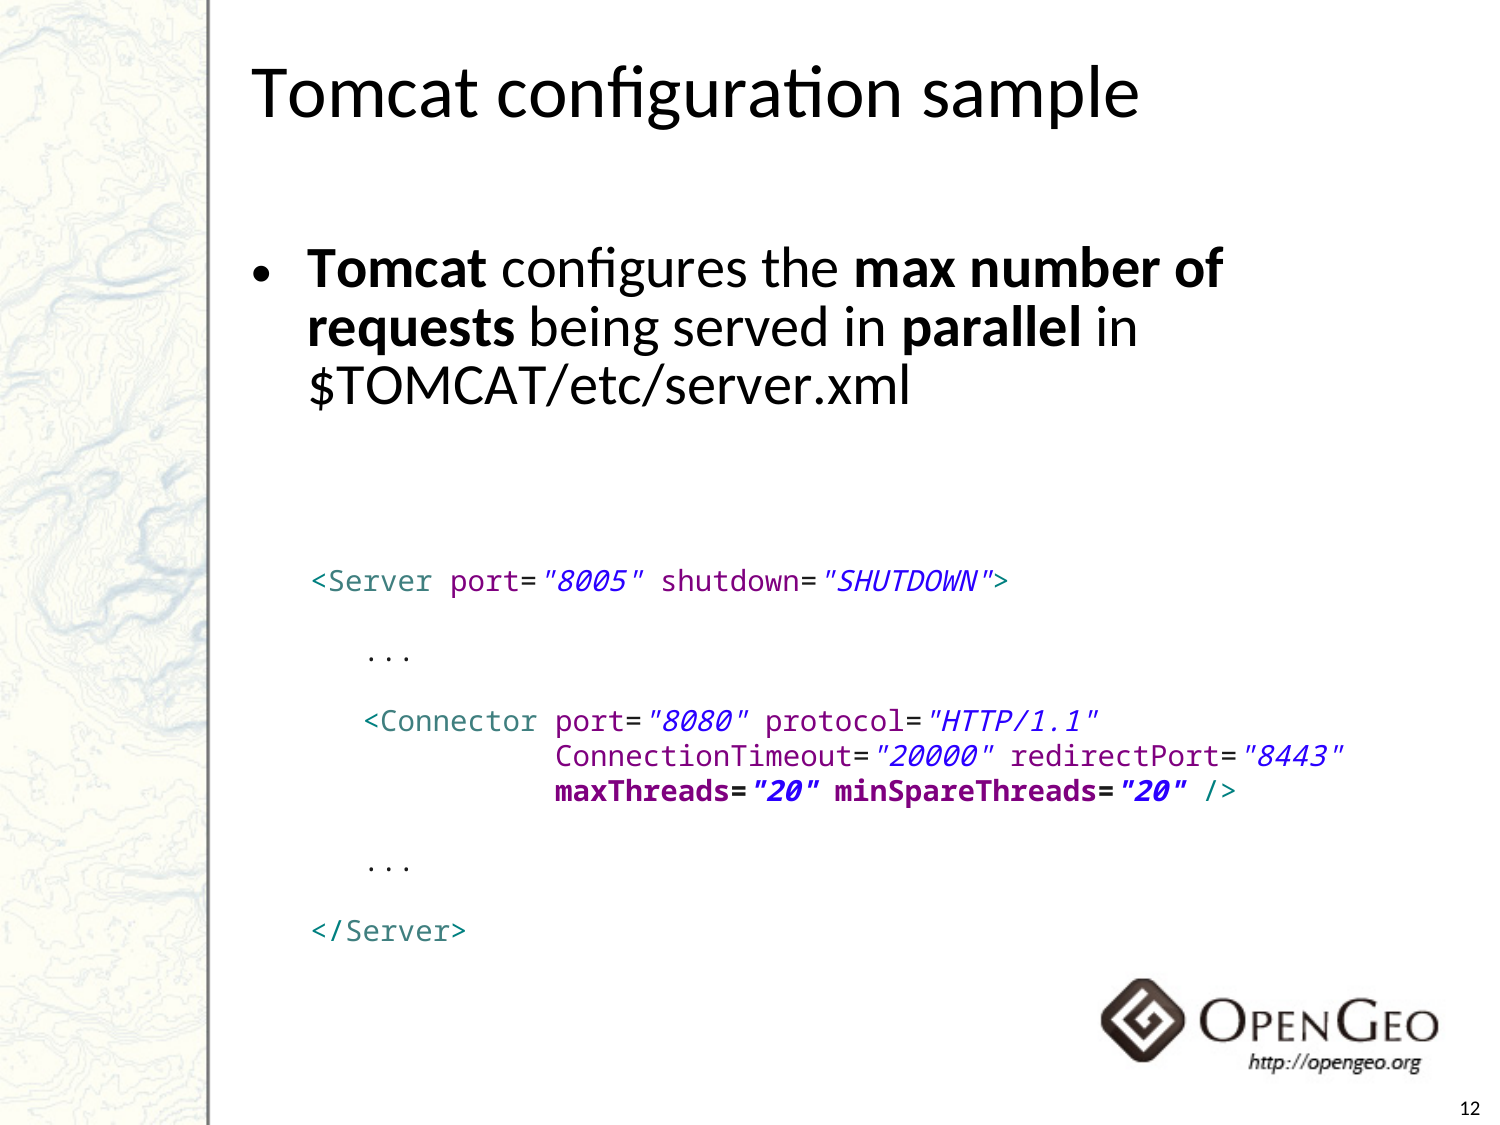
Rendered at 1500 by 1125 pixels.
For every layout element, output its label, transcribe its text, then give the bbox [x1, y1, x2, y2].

picture [0, 0, 1500, 1125]
list Tomcat configures the max number of requests being served in parallel in $TOMCAT/etc/server.xml [236, 236, 1426, 979]
text_box <Server port="8005" shutdown="SHUTDOWN"> ... <Connector port="8080" protocol="HTTP/1.1" ConnectionTimeout="20000" redirectPort="8443" maxThreads="20" minSpareThreads="20" /> ... </Server> [295, 555, 1388, 955]
title Tomcat configuration sample [236, 20, 1426, 178]
